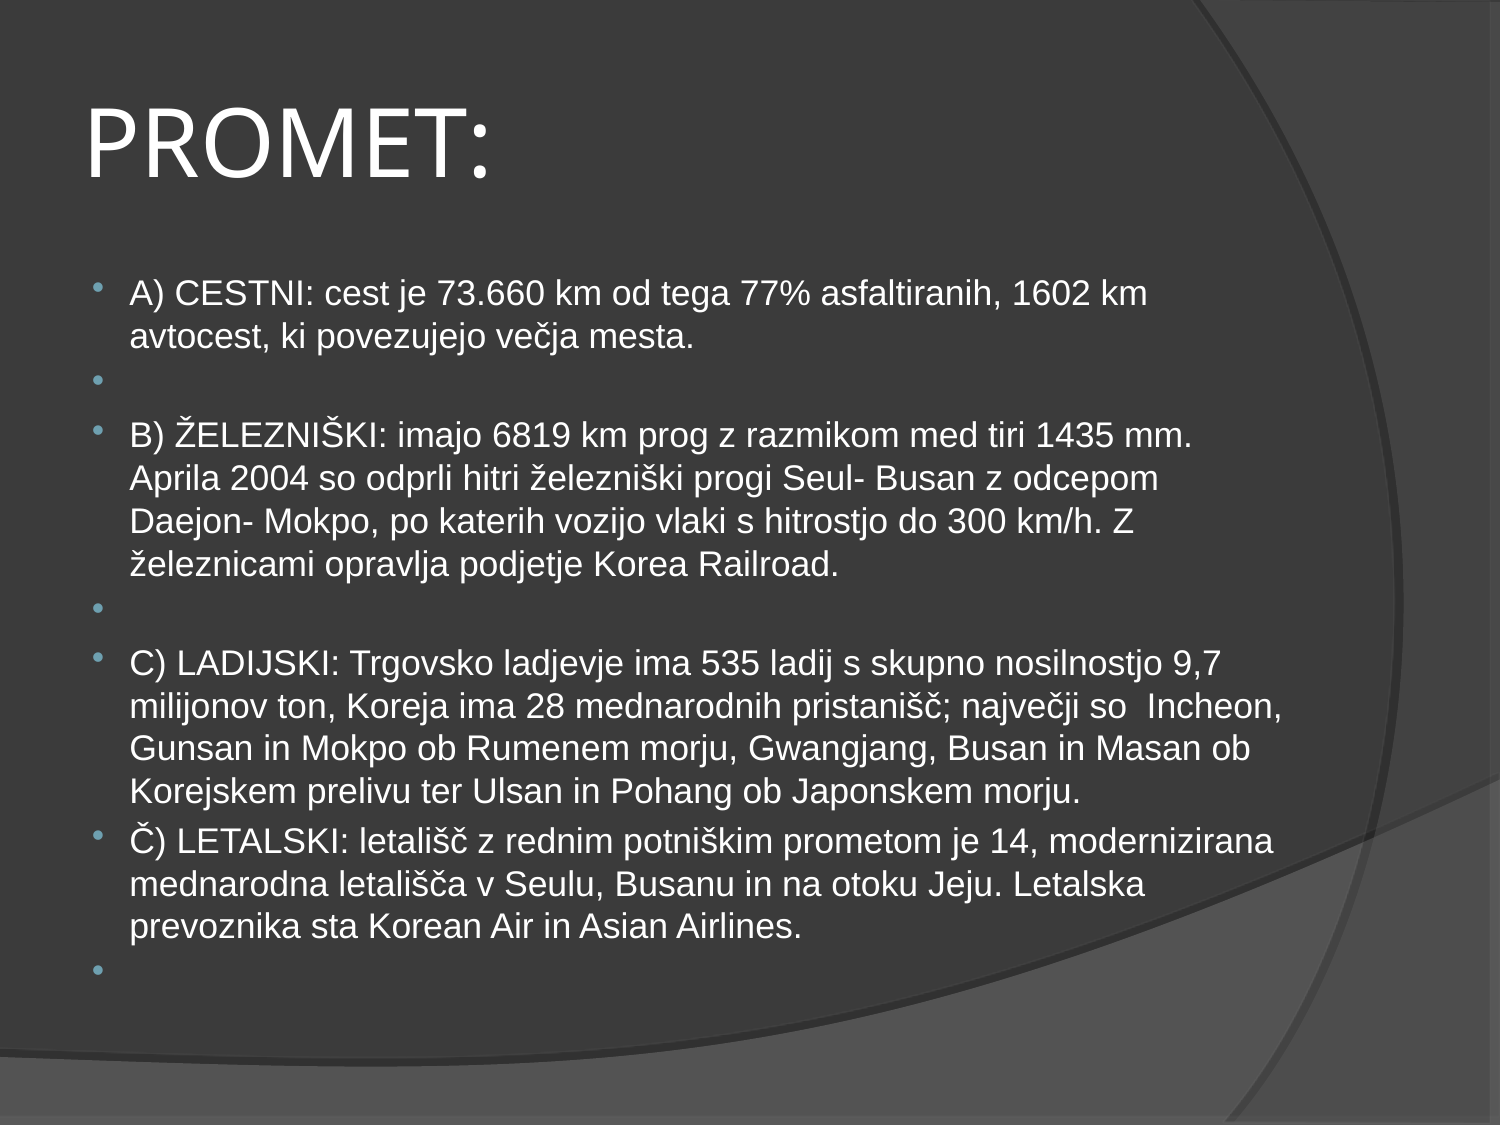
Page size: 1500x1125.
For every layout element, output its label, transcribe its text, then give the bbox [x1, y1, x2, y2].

title PROMET: [75, 45, 1300, 233]
list A) CESTNI: cest je 73.660 km od tega 77% asfaltiranih, 1602 km avtocest, ki povezujejo večja mesta. B) ŽELEZNIŠKI: imajo 6819 km prog z razmikom med tiri 1435 mm. Aprila 2004 so odprli hitri železniški progi Seul- Busan z odcepom Daejon- Mokpo, po katerih vozijo vlaki s hitrostjo do 300 km/h. Z železnicami opravlja podjetje Korea Railroad. C) LADIJSKI: Trgovsko ladjevje ima 535 ladij s skupno nosilnostjo 9,7 milijonov ton, Koreja ima 28 mednarodnih pristanišč; največji so Incheon, Gunsan in Mokpo ob Rumenem morju, Gwangjang, Busan in Masan ob Korejskem prelivu ter Ulsan in Pohang ob Japonskem morju. Č) LETALSKI: letališč z rednim potniškim prometom je 14, modernizirana mednarodna letališča v Seulu, Busanu in na otoku Jeju. Letalska prevoznika sta Korean Air in Asian Airlines. [75, 262, 1300, 1005]
